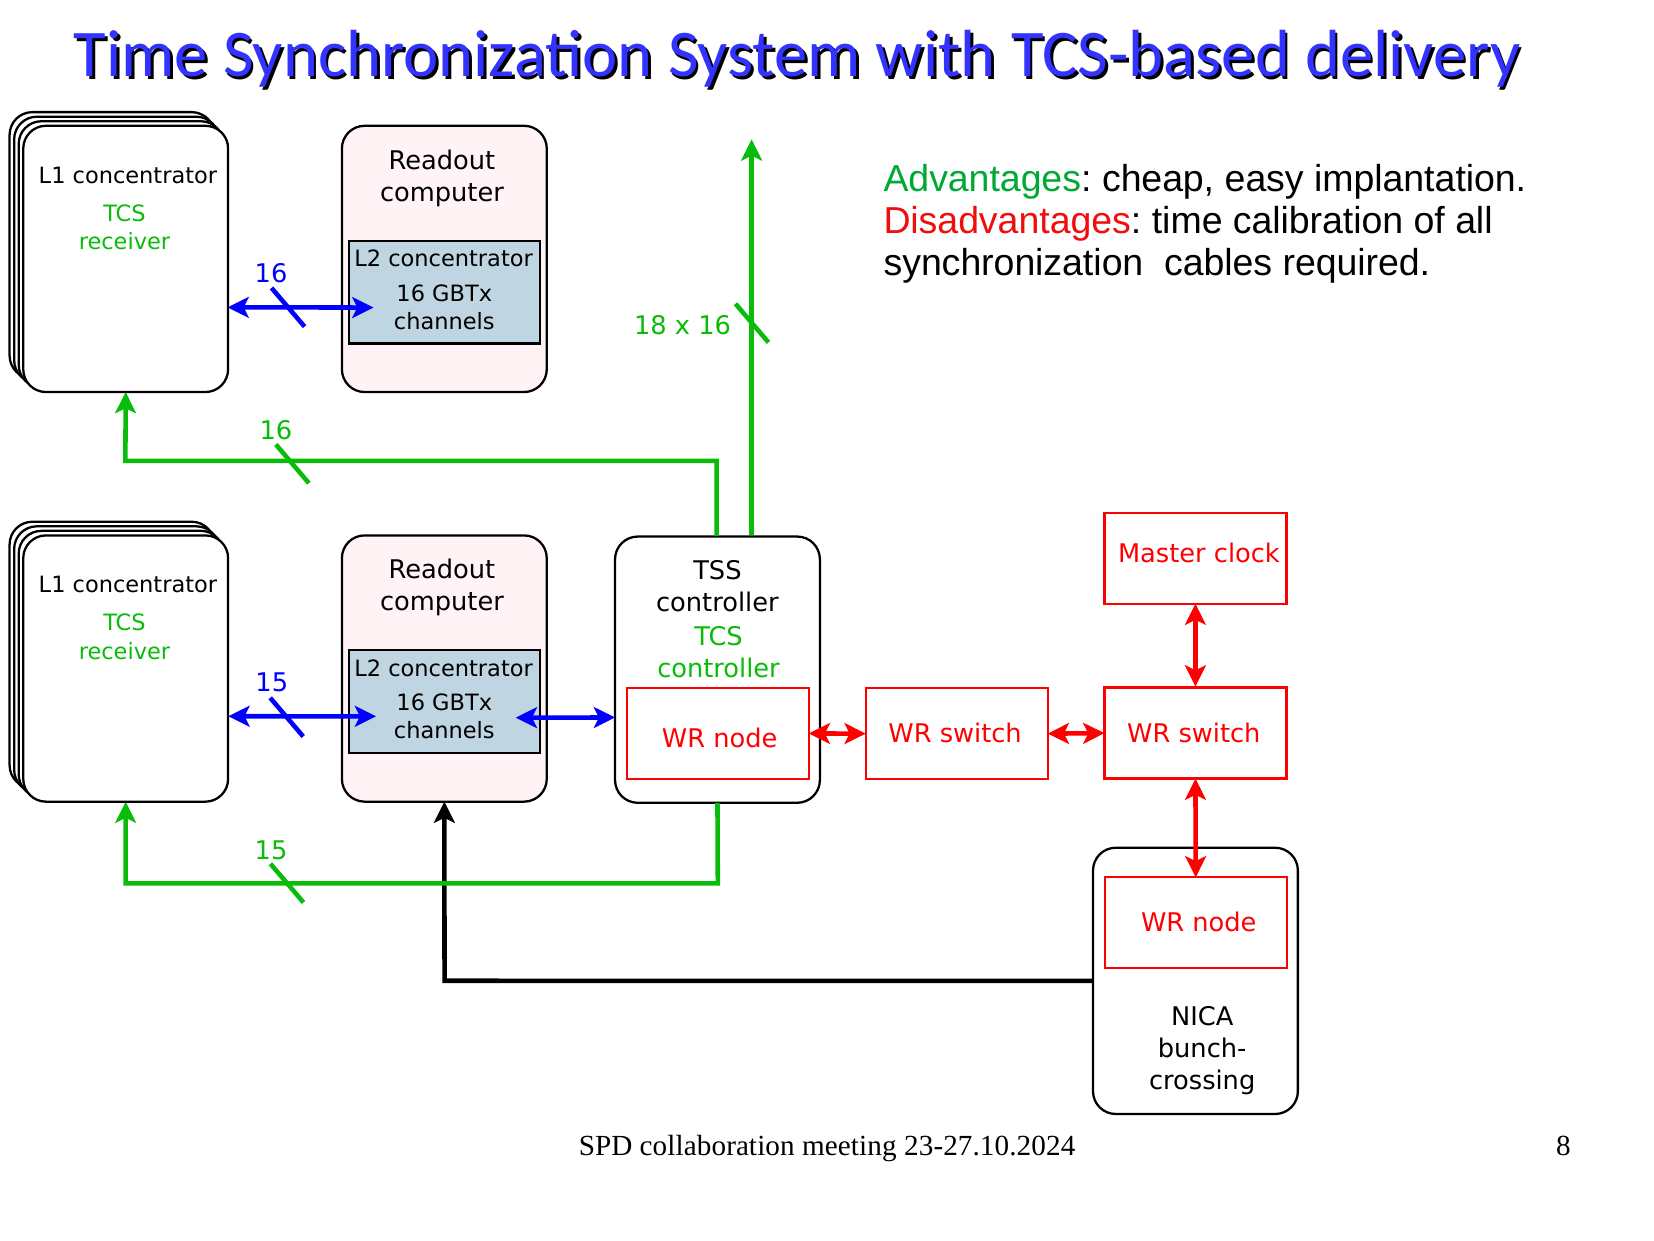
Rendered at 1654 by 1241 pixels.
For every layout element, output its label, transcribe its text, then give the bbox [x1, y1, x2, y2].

text_box Time Synchronization System with TCS-based delivery [59, 2, 1625, 119]
text_box Advantages: cheap, easy implantation. Disadvantages: time calibration of all synchronization cables required. [868, 149, 1542, 291]
picture [7, 102, 1300, 1123]
